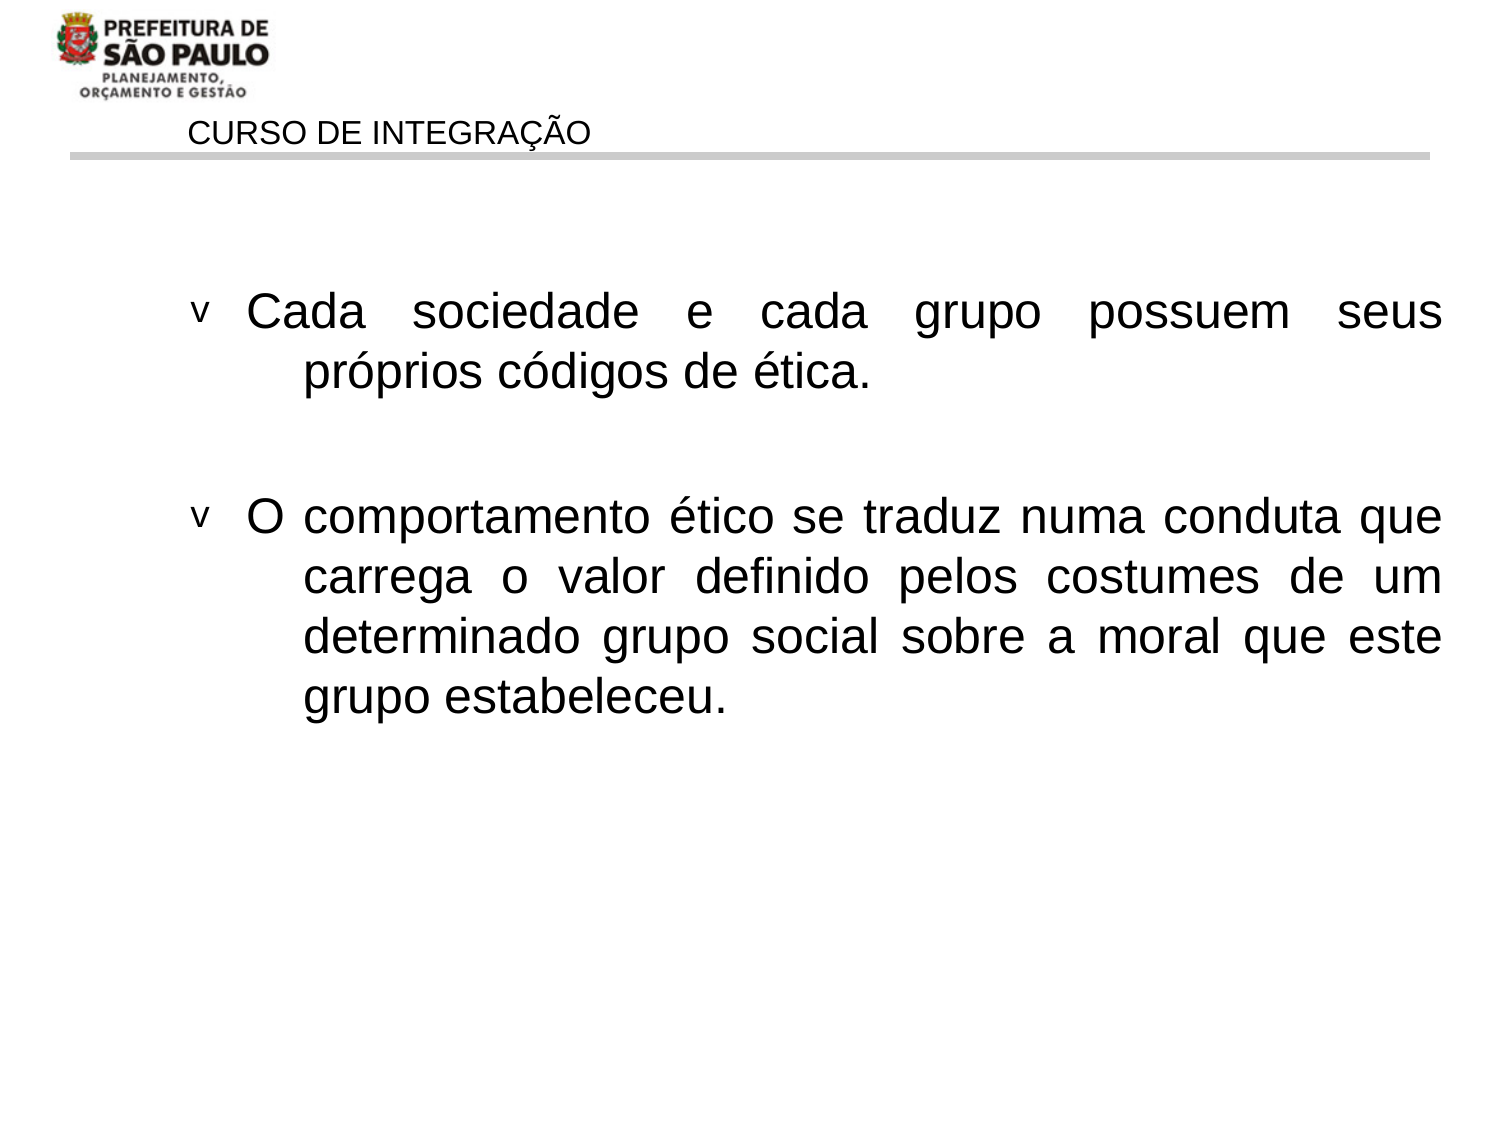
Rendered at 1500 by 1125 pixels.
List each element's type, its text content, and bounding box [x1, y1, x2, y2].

text_box Cada sociedade e cada grupo possuem seus próprios códigos de ética. O comportamento ético se traduz numa conduta que carrega o valor definido pelos costumes de um determinado grupo social sobre a moral que este grupo estabeleceu. [29, 271, 1459, 731]
